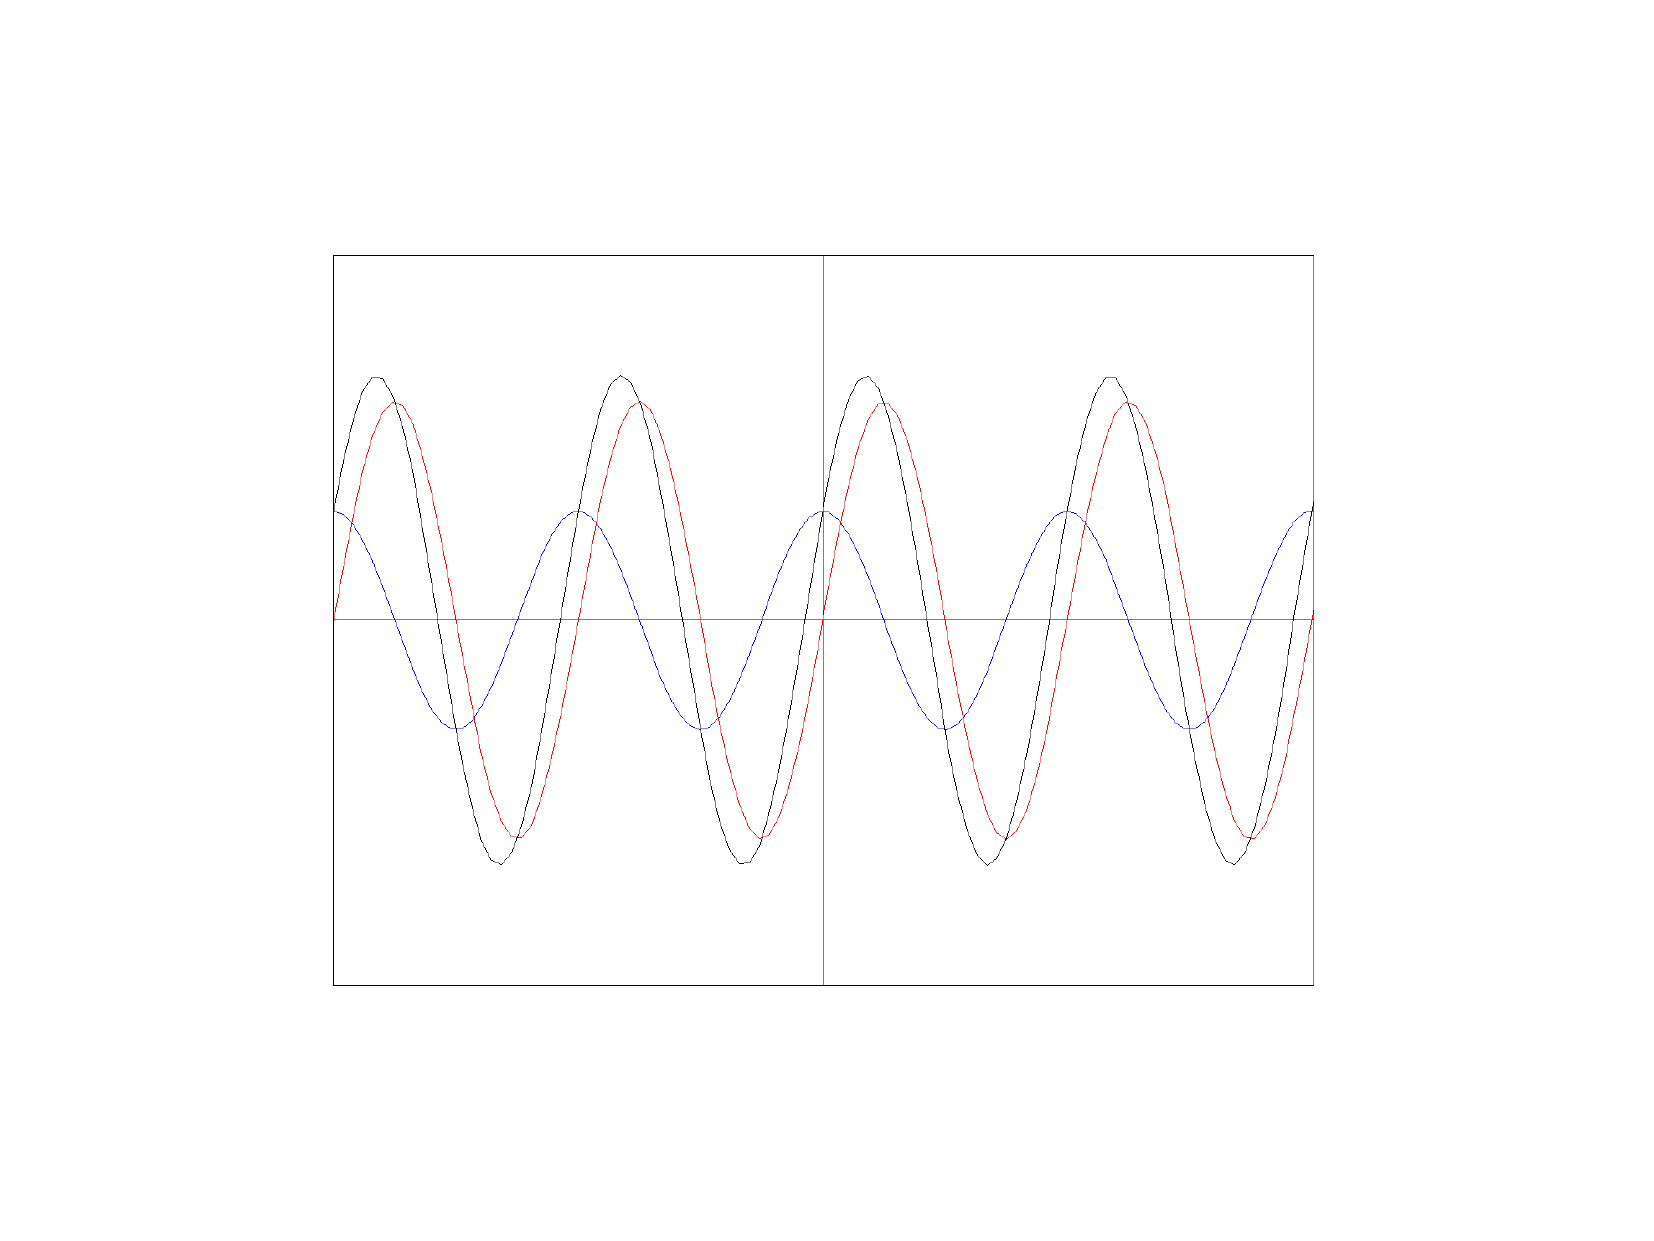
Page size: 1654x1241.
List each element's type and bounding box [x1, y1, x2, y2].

picture [324, 243, 1329, 997]
